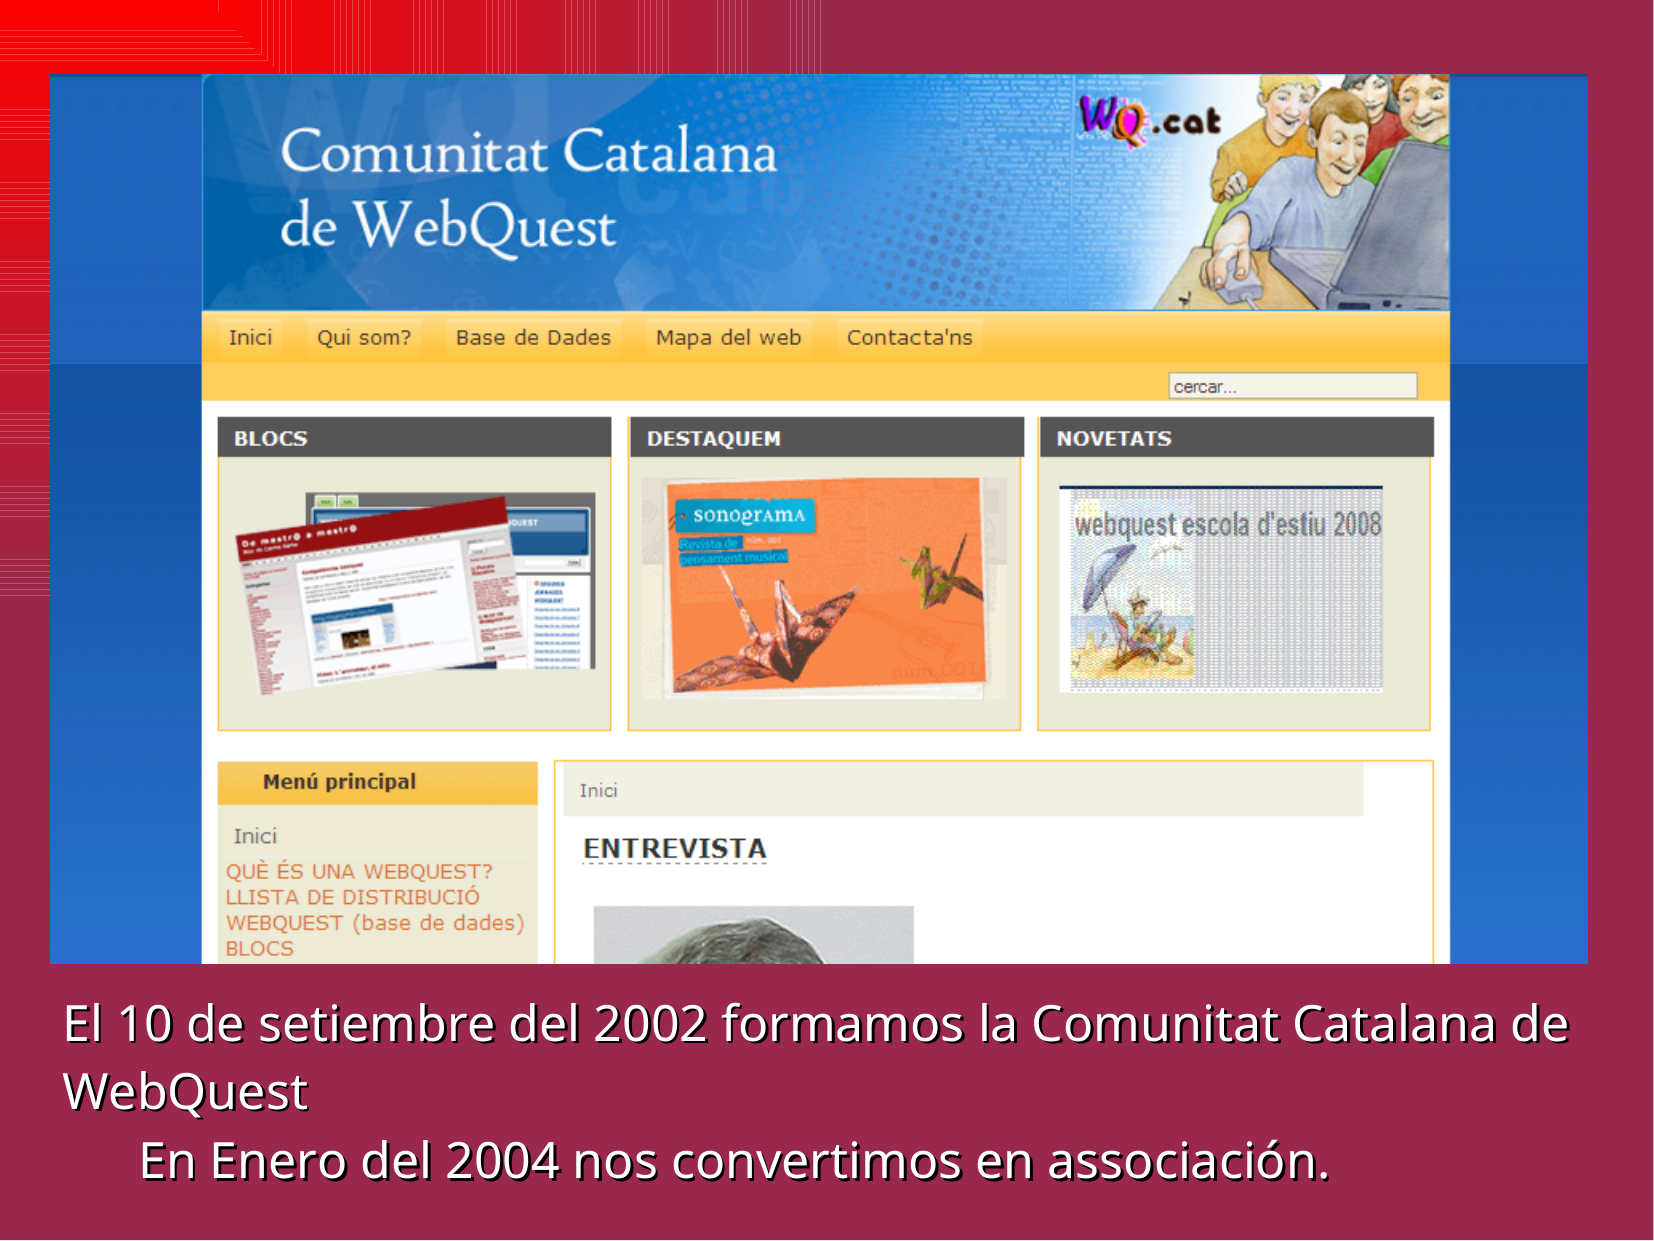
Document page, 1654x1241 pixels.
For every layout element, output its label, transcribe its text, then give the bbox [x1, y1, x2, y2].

text_box En Enero del 2004 nos convertimos en associación. [138, 1124, 1332, 1200]
text_box El 10 de setiembre del 2002 formamos la Comunitat Catalana de WebQuest [62, 987, 1613, 1131]
picture [50, 74, 1588, 964]
